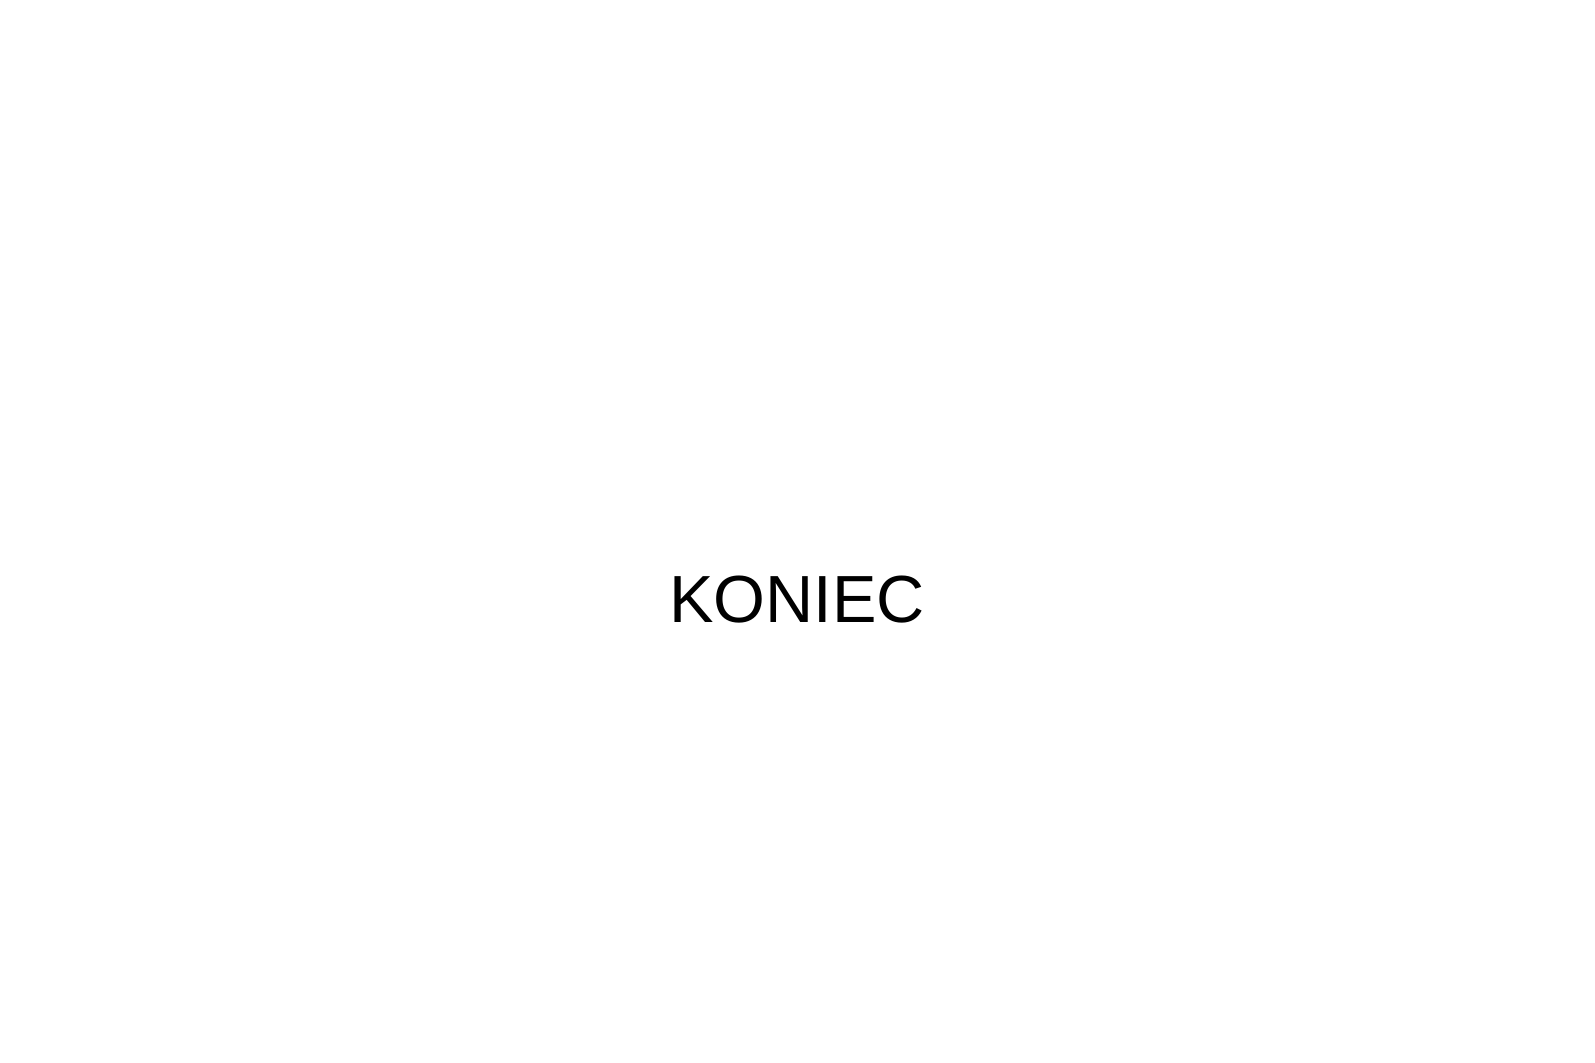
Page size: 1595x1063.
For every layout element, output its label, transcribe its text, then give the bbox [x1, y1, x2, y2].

subtitle KONIEC [79, 256, 1515, 943]
